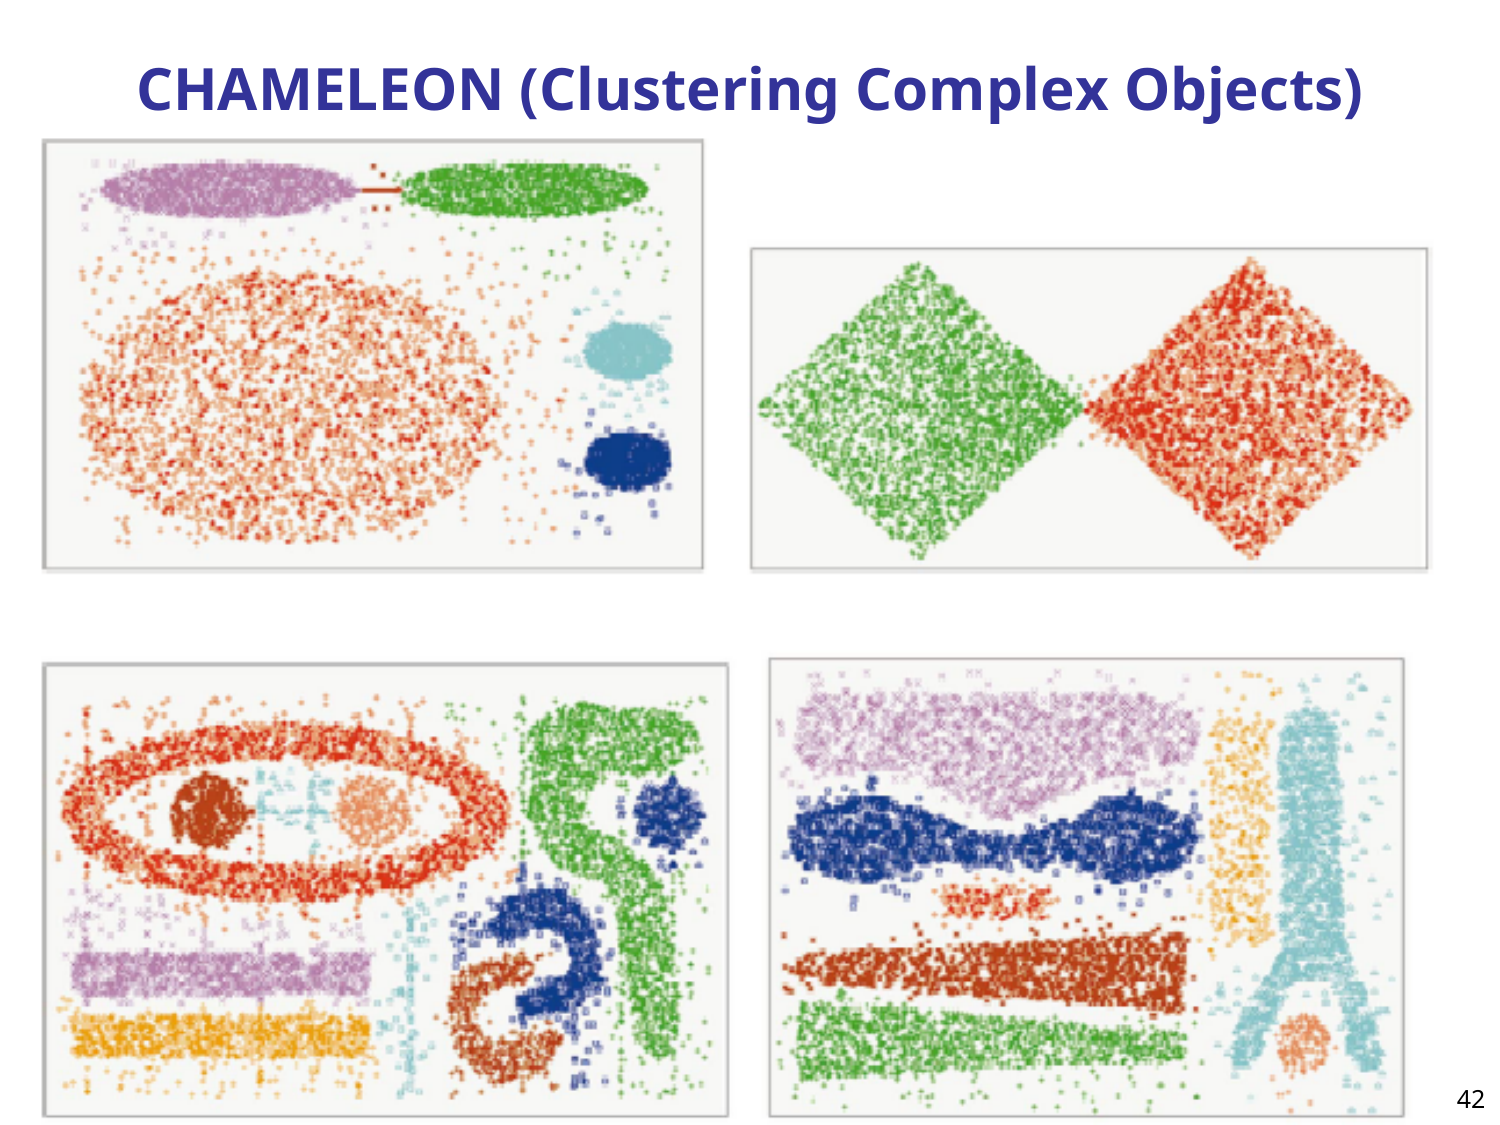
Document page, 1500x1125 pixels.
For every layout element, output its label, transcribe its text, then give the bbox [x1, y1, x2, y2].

text_box [24, 137, 1438, 1125]
title CHAMELEON (Clustering Complex Objects) [0, 0, 1500, 175]
text_box 18 [1438, 1062, 1500, 1125]
